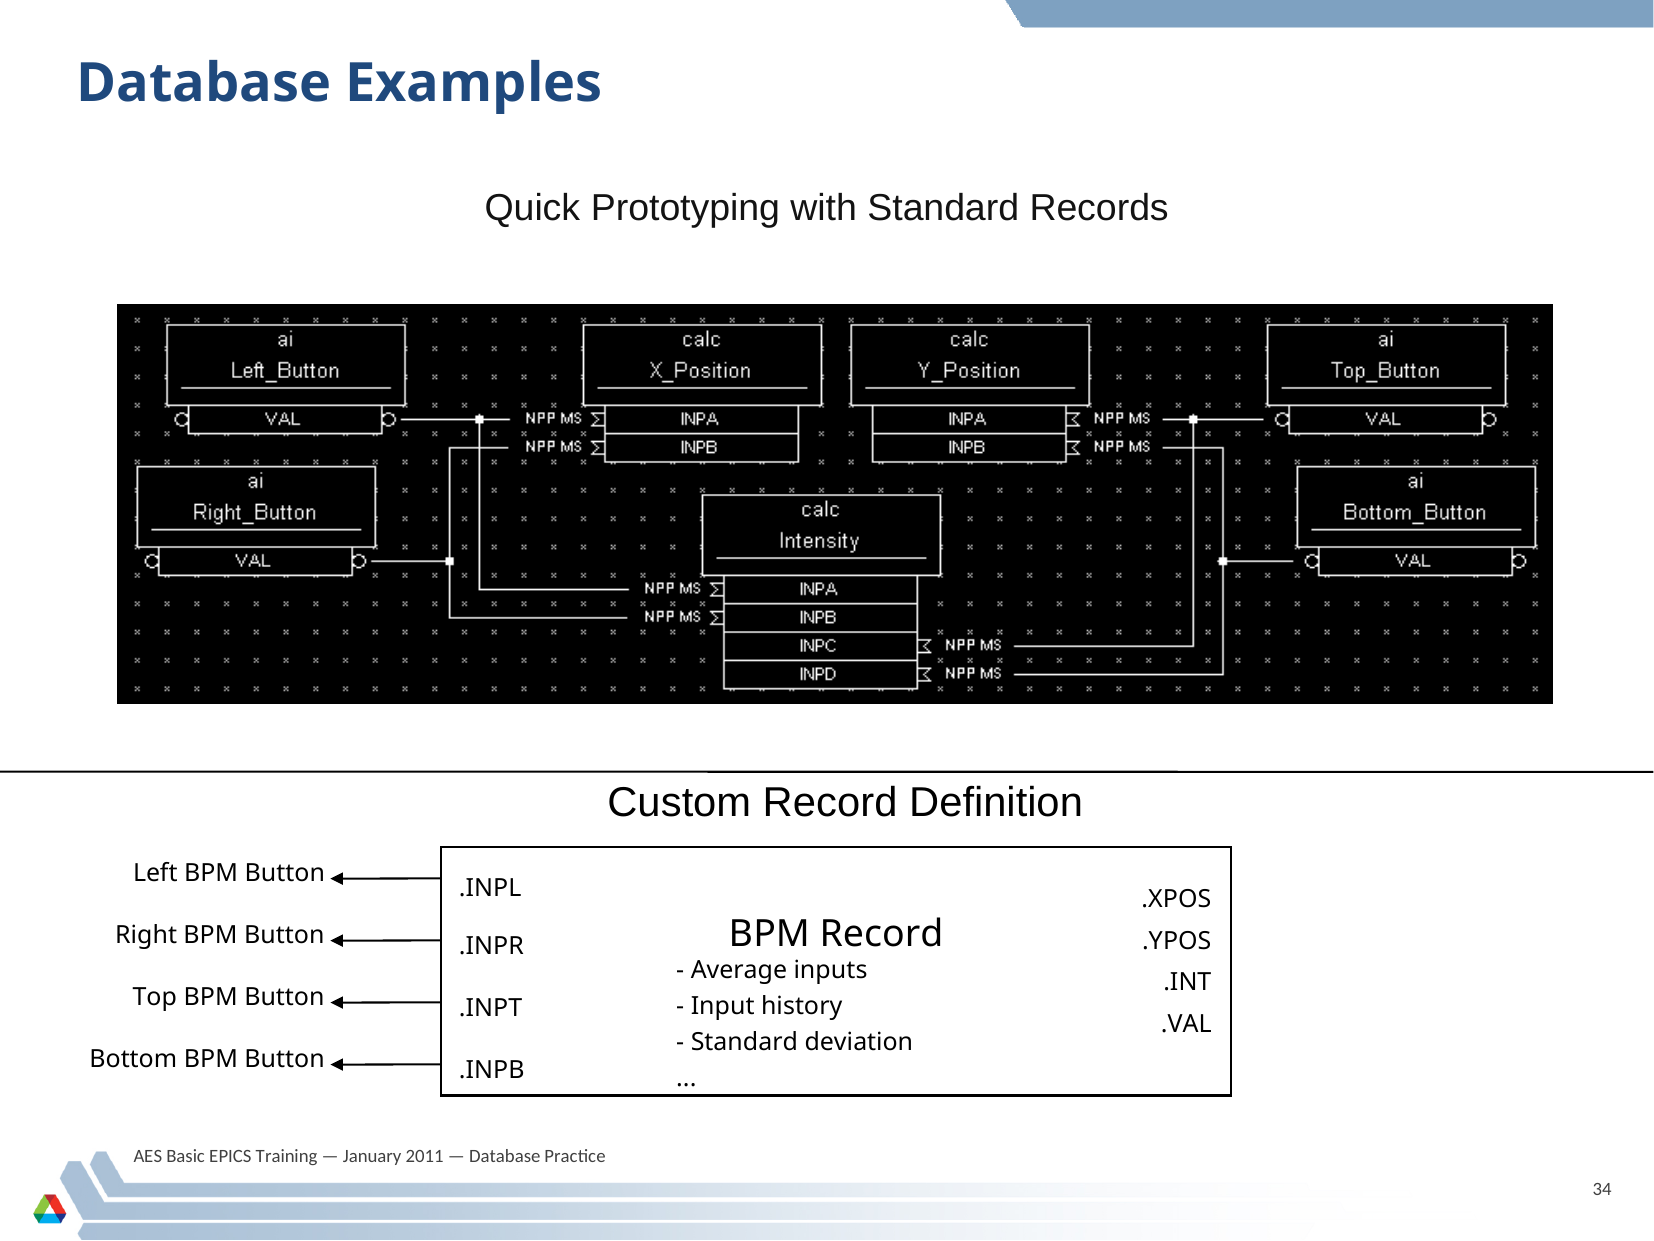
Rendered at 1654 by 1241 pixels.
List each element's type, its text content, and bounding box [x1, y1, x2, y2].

text_box .VAL [1103, 997, 1227, 1048]
text_box Custom Record Definition [91, 773, 1599, 853]
text_box Right BPM Button [82, 909, 340, 959]
text_box .XPOS [1060, 873, 1227, 914]
text_box - Average inputs - Input history - Standard deviation ... [661, 954, 1103, 1099]
text_box Custom Record Definition [442, 848, 1230, 853]
picture [0, 1143, 1654, 1240]
text_box Top BPM Button [82, 971, 340, 1021]
picture [0, 0, 1654, 29]
text_box Quick Prototyping with Standard Records [73, 179, 1581, 237]
text_box .YPOS [1060, 914, 1227, 956]
picture [117, 304, 1553, 704]
text_box .INPT [444, 981, 586, 1032]
text_box .INPL [444, 861, 589, 912]
text_box Left BPM Button [55, 847, 341, 897]
text_box Bottom BPM Button [55, 1033, 341, 1084]
text_box .INPR [444, 919, 587, 970]
text_box BPM Record [624, 898, 1048, 966]
text_box .INPB [444, 1043, 584, 1094]
text_box .INT [1103, 956, 1227, 997]
title Database Examples [61, 51, 1500, 123]
